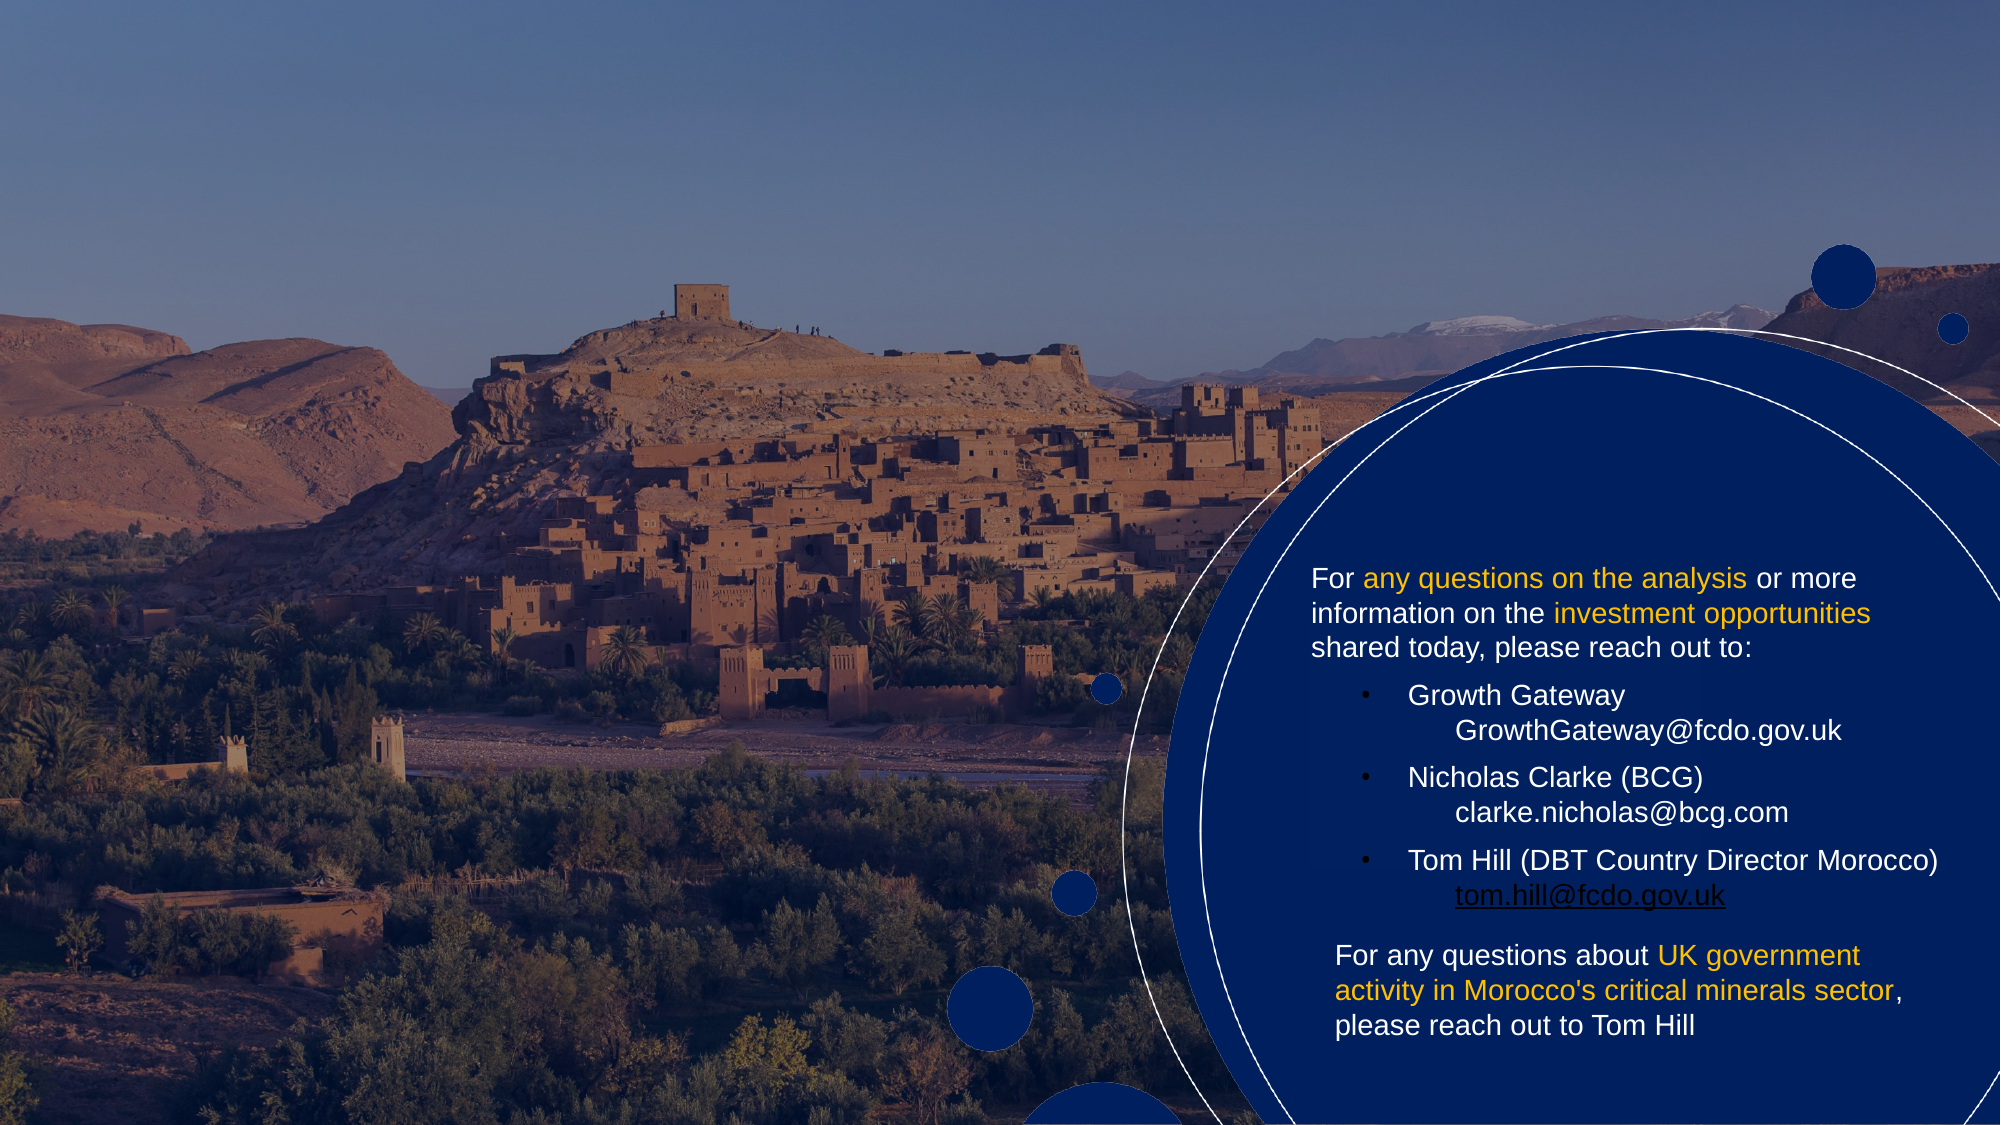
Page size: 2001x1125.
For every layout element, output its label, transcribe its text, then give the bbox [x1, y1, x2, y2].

picture [947, 244, 2000, 1125]
text_box [0, 0, 2000, 1125]
text_box For any questions on the analysis or more information on the investment opportunities shared today, please reach out to: Growth Gateway GrowthGateway@fcdo.gov.uk Nicholas Clarke (BCG) clarke.nicholas@bcg.com Tom Hill (DBT Country Director Morocco) tom.hill@fcdo.gov.uk For any questions about UK government activity in Morocco's critical minerals sector, please reach out to Tom Hill [1309, 544, 1956, 1047]
